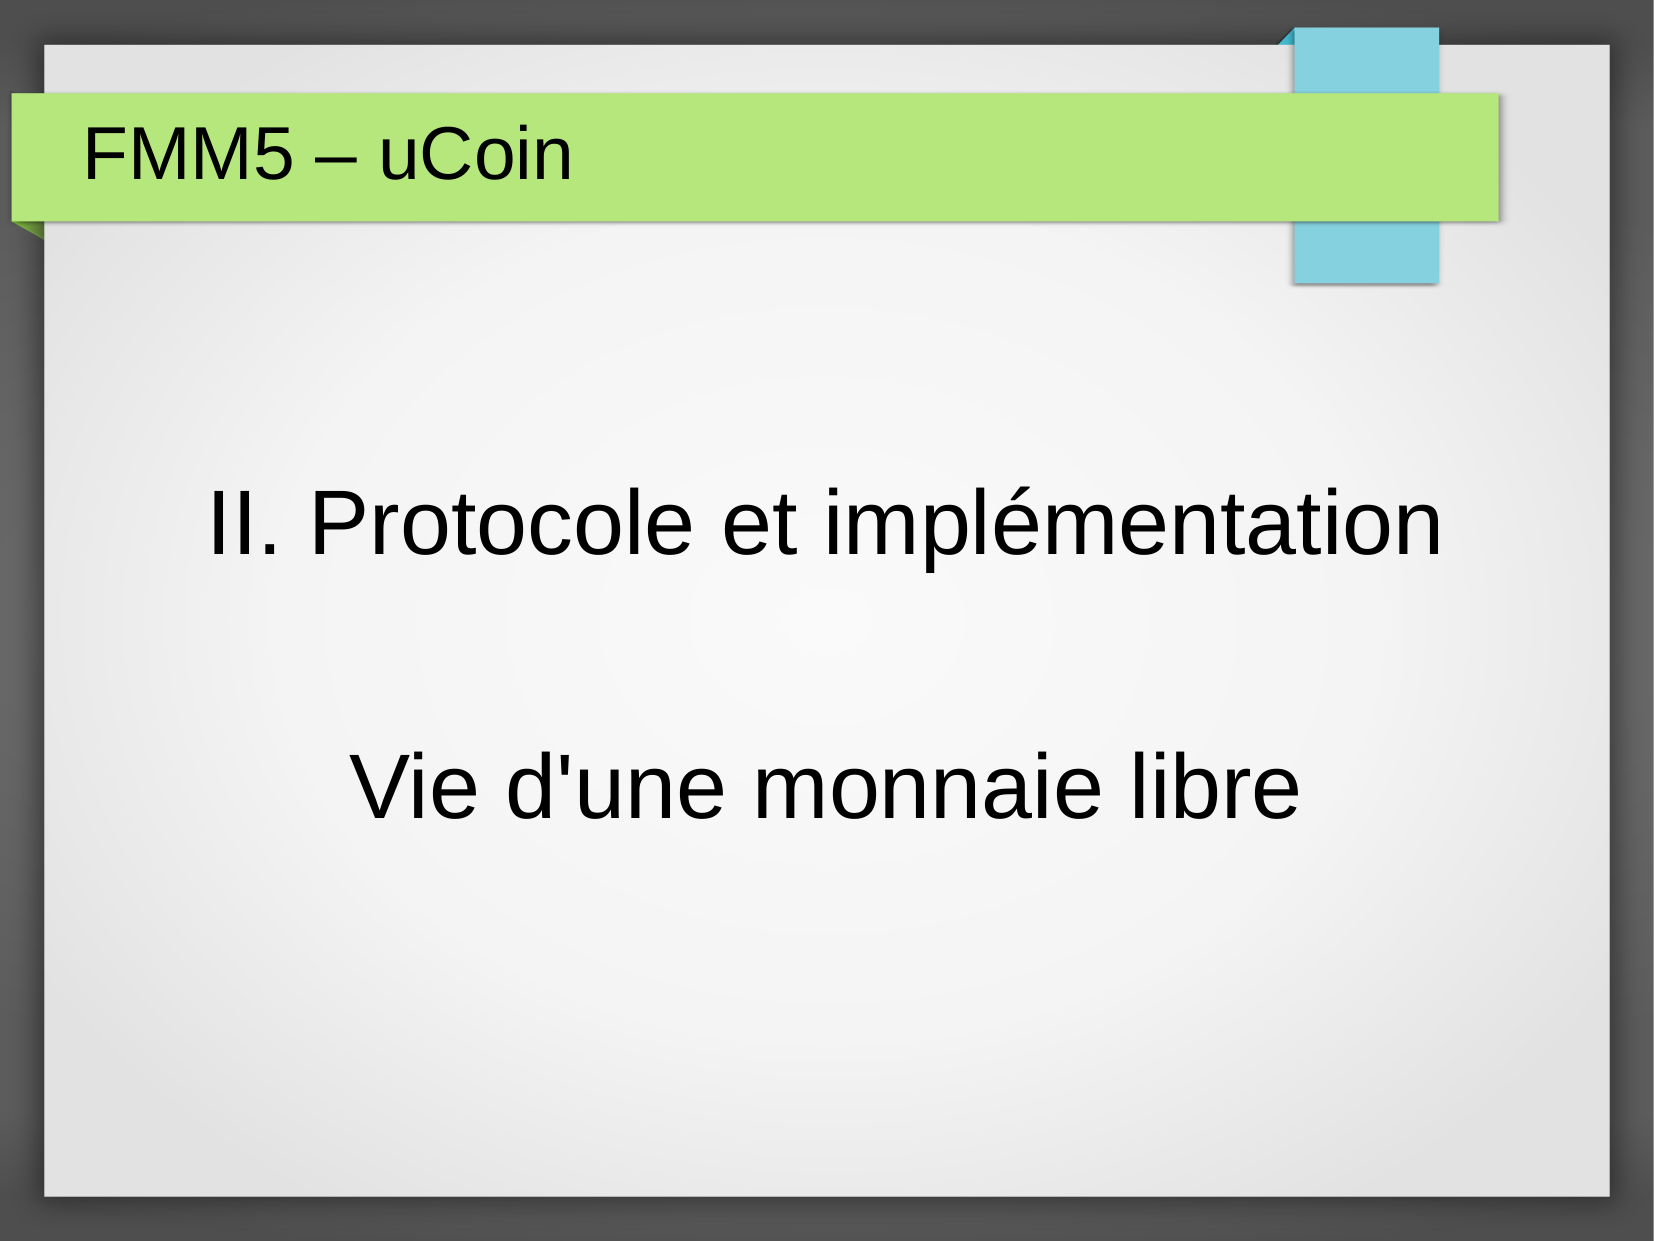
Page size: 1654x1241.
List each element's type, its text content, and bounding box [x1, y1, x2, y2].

title FMM5 – uCoin [82, 94, 1264, 213]
picture [0, 0, 1654, 1241]
list II. Protocole et implémentation Vie d'une monnaie libre [82, 295, 1571, 1015]
